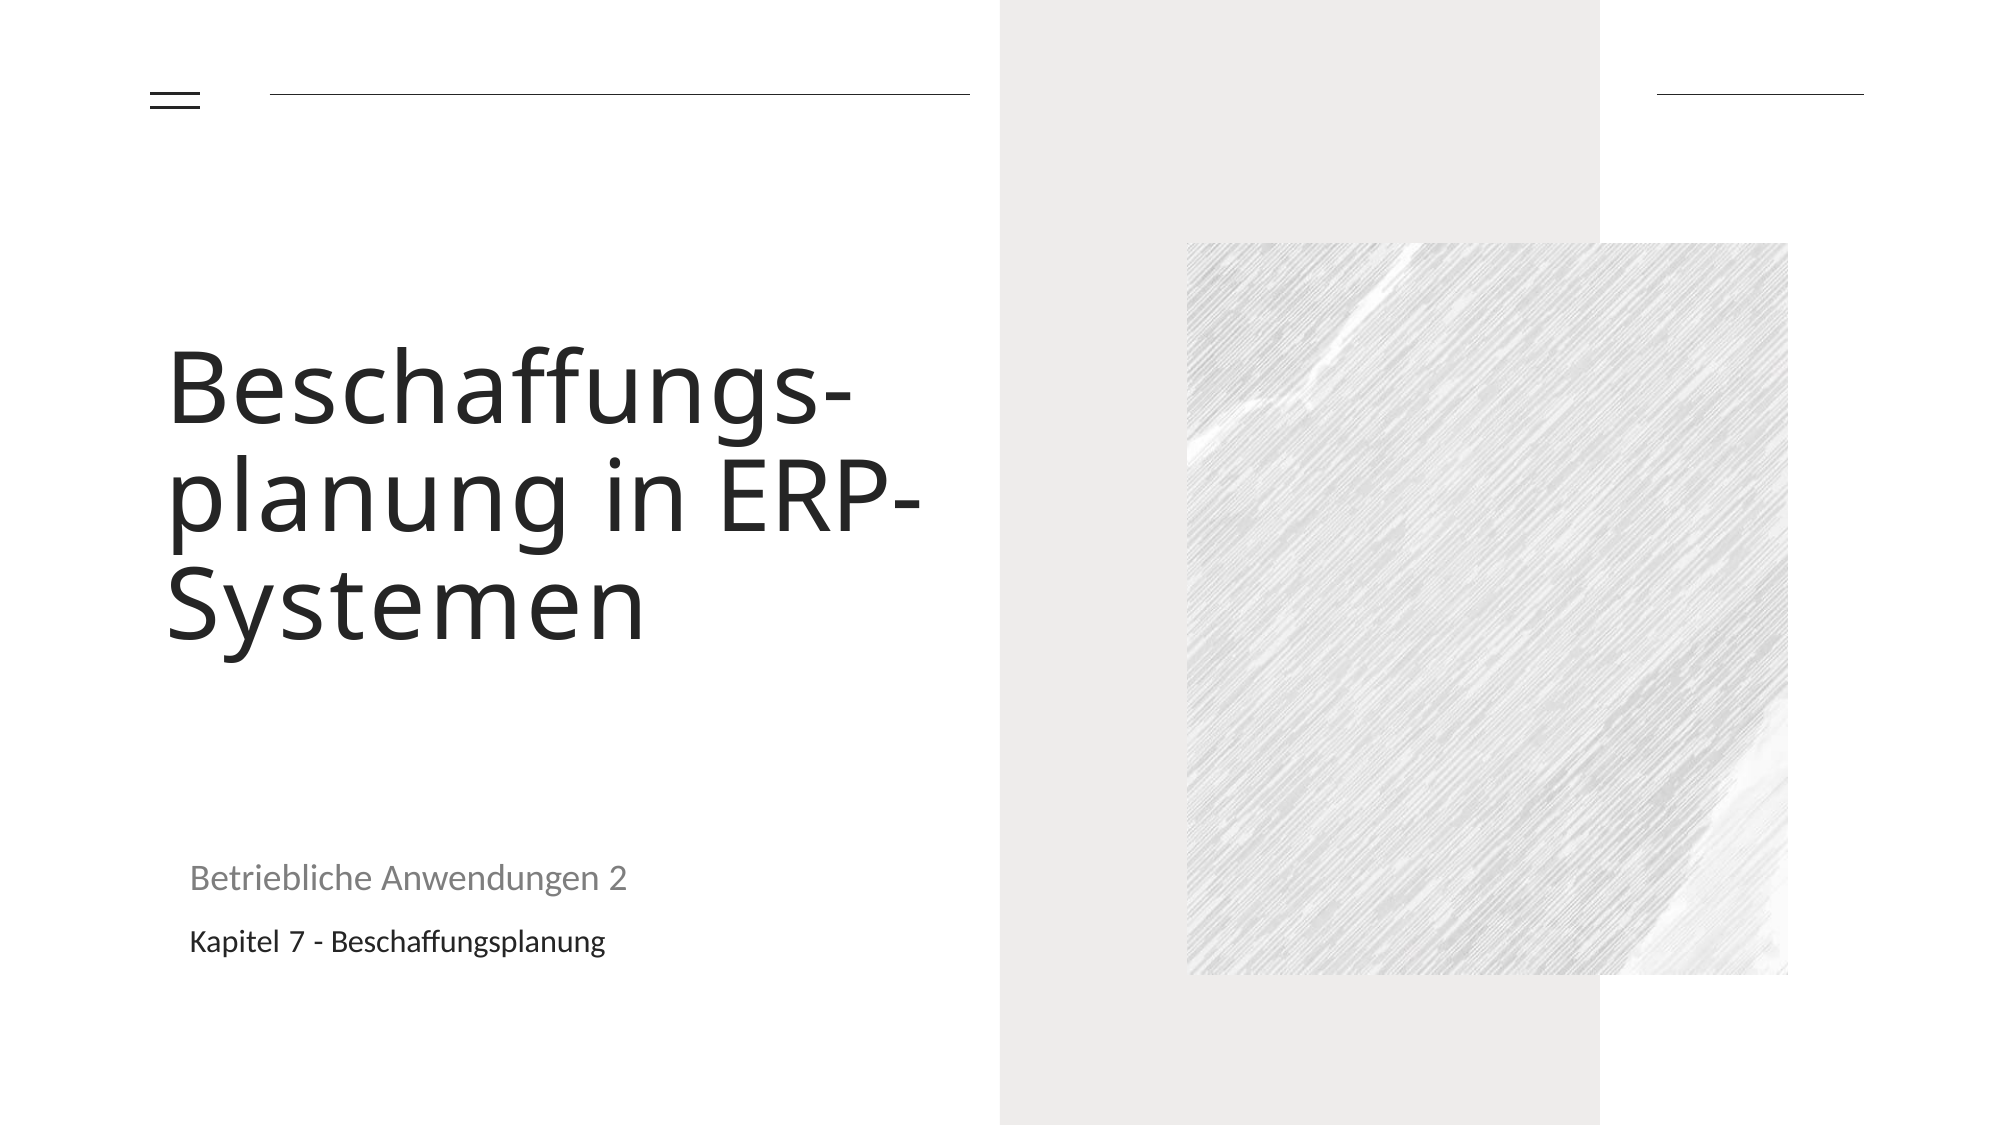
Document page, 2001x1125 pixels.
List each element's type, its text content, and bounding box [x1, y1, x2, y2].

title Beschaffungs- planung in ERP- Systemen [162, 320, 956, 661]
picture [1187, 243, 1788, 976]
text_box Betriebliche Anwendungen 2 Kapitel 7 - Beschaffungsplanung [188, 826, 634, 959]
